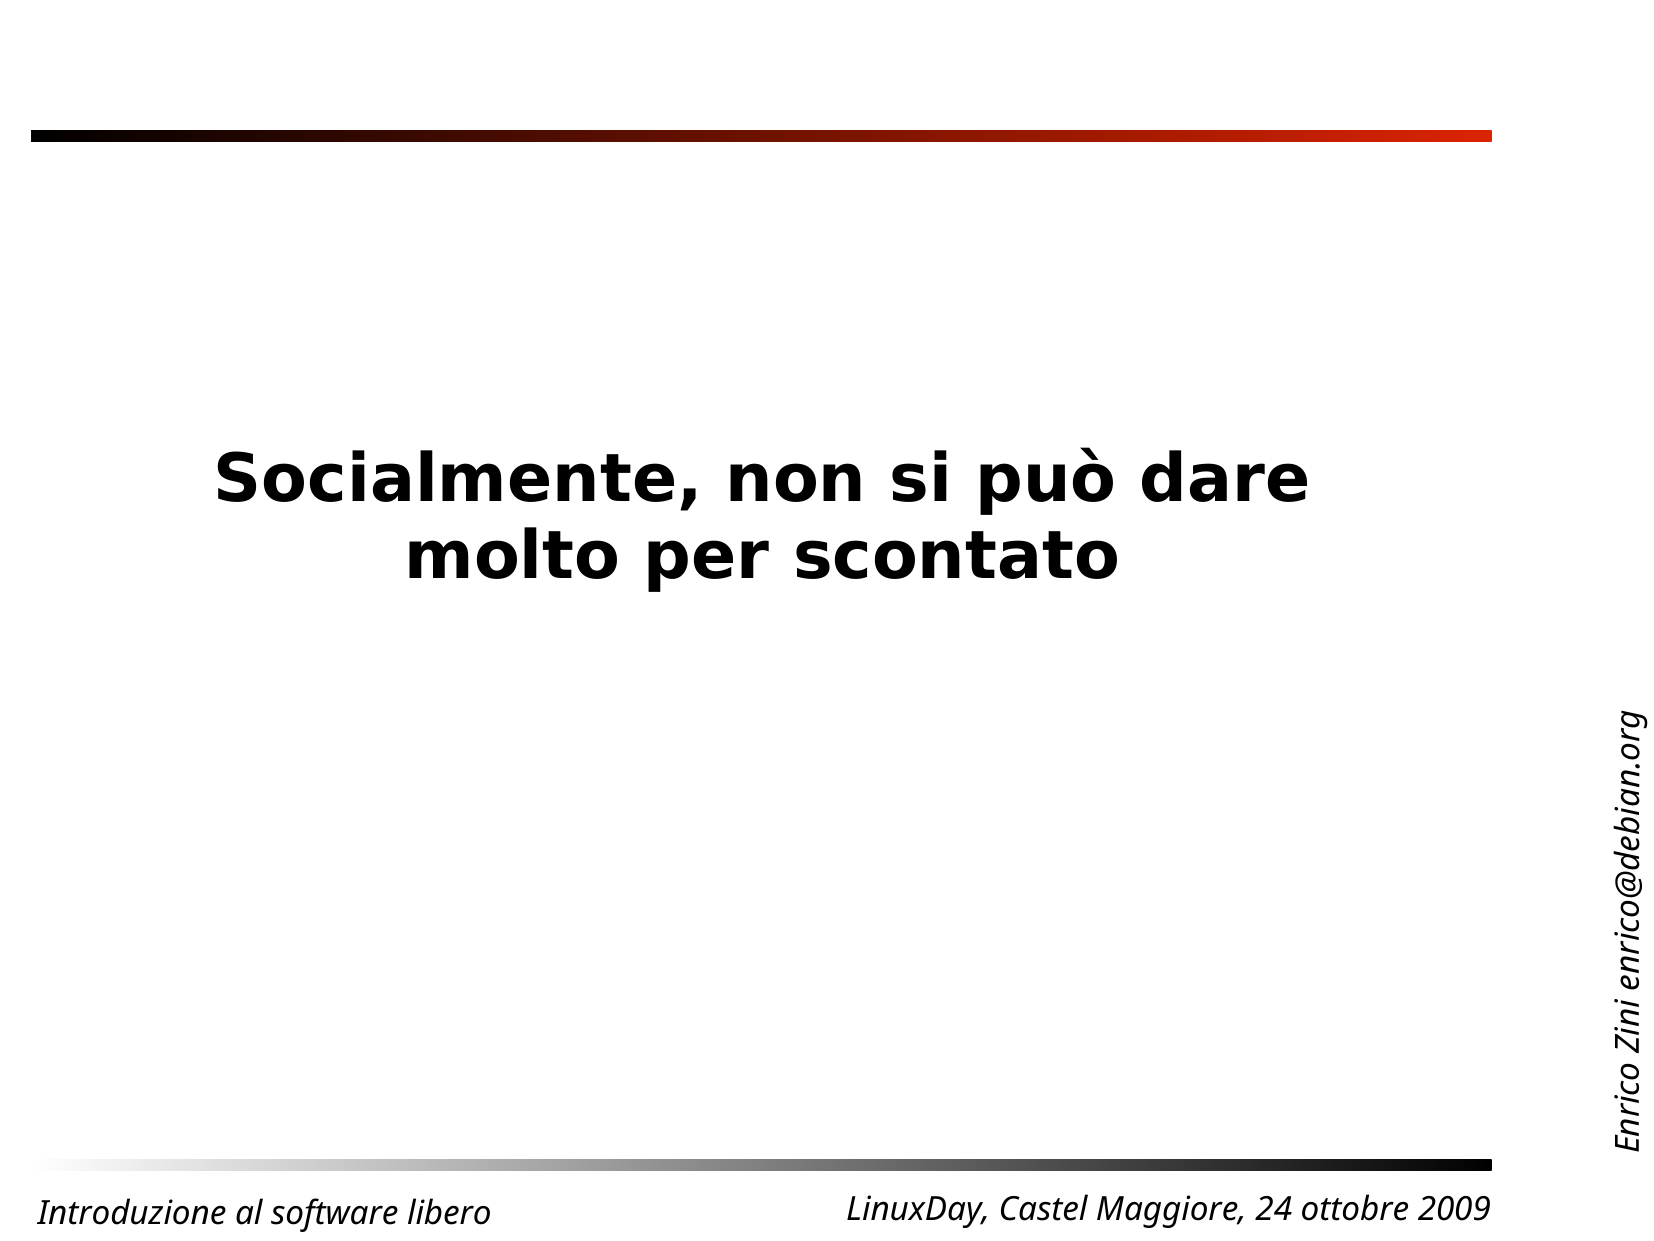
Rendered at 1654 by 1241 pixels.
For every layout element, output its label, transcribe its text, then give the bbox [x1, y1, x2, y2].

text_box Socialmente, non si può dare molto per scontato [30, 439, 1495, 595]
